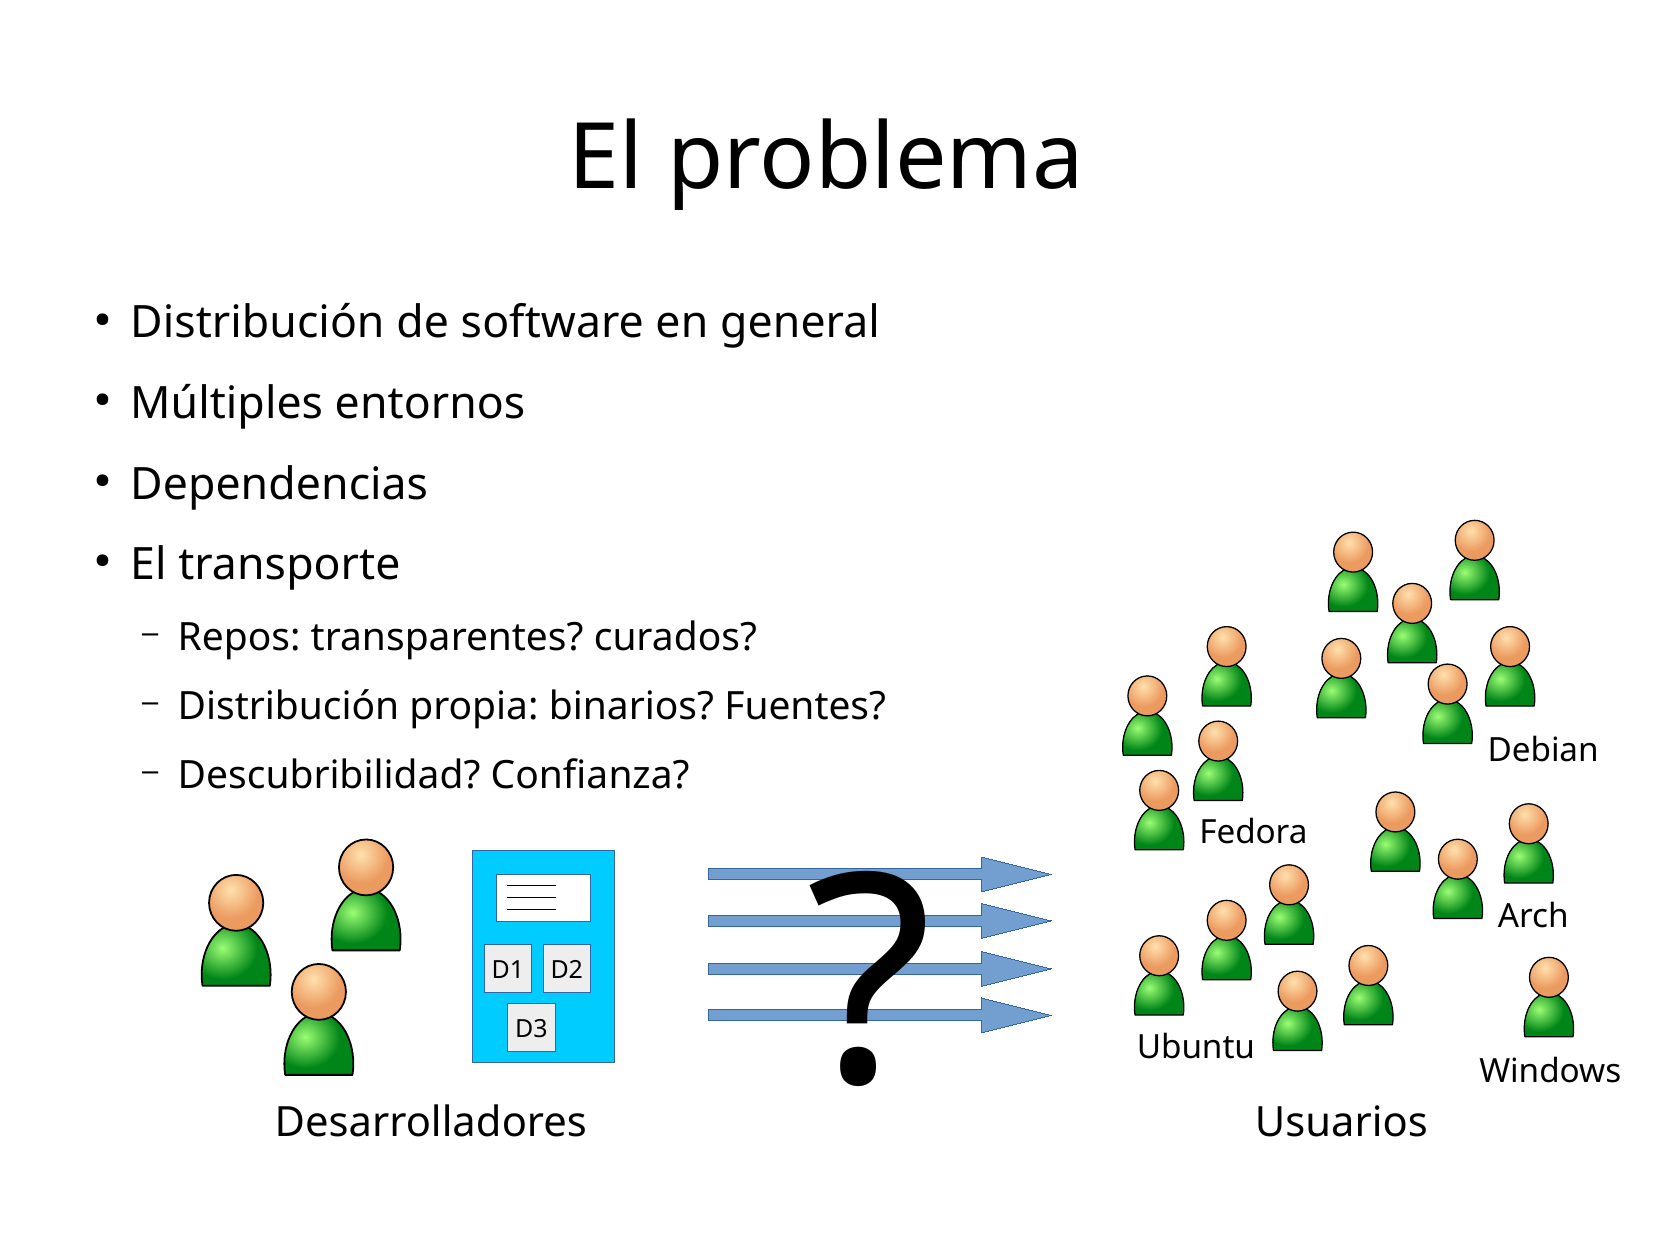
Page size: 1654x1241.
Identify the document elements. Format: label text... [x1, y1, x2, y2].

title El problema [82, 49, 1571, 257]
picture [1133, 935, 1185, 1015]
picture [200, 874, 272, 987]
picture [1386, 582, 1473, 745]
picture [1370, 791, 1421, 872]
picture [1133, 769, 1185, 851]
picture [1523, 956, 1575, 1038]
text_box [708, 1009, 791, 1021]
text_box [957, 997, 1052, 1033]
picture [330, 838, 402, 952]
picture [283, 963, 355, 1076]
text_box [957, 857, 1052, 892]
text_box D3 [507, 1003, 556, 1052]
picture [1122, 675, 1173, 756]
text_box D1 [484, 944, 532, 993]
picture [1201, 625, 1252, 707]
text_box ? [791, 762, 957, 1105]
picture [1343, 944, 1394, 1026]
text_box Usuarios [1240, 1083, 1595, 1146]
text_box [472, 850, 615, 1063]
text_box D2 [543, 944, 591, 993]
picture [1263, 891, 1315, 945]
picture [1449, 519, 1501, 601]
picture [1327, 531, 1379, 613]
picture [1201, 899, 1252, 981]
picture [1432, 838, 1484, 920]
picture [1503, 803, 1555, 884]
text_box [957, 951, 1052, 987]
text_box [708, 868, 791, 880]
picture [1272, 970, 1323, 1052]
picture [1484, 625, 1536, 707]
text_box [708, 963, 791, 975]
text_box Fedora [1184, 801, 1339, 891]
text_box Debian [1472, 718, 1639, 780]
text_box [708, 915, 791, 927]
list Distribución de software en general Múltiples entornos Dependencias El transporte Repos: transparentes? curados? Distribución propia: binarios? Fuentes? Descubribilidad? Confianza? [82, 290, 1571, 804]
text_box [957, 903, 1052, 939]
picture [1316, 637, 1367, 719]
text_box Arch [1483, 884, 1614, 945]
text_box Desarrolladores [259, 1083, 615, 1146]
text_box Ubuntu [1122, 1015, 1276, 1106]
text_box Windows [1464, 1039, 1642, 1129]
picture [1192, 720, 1244, 801]
